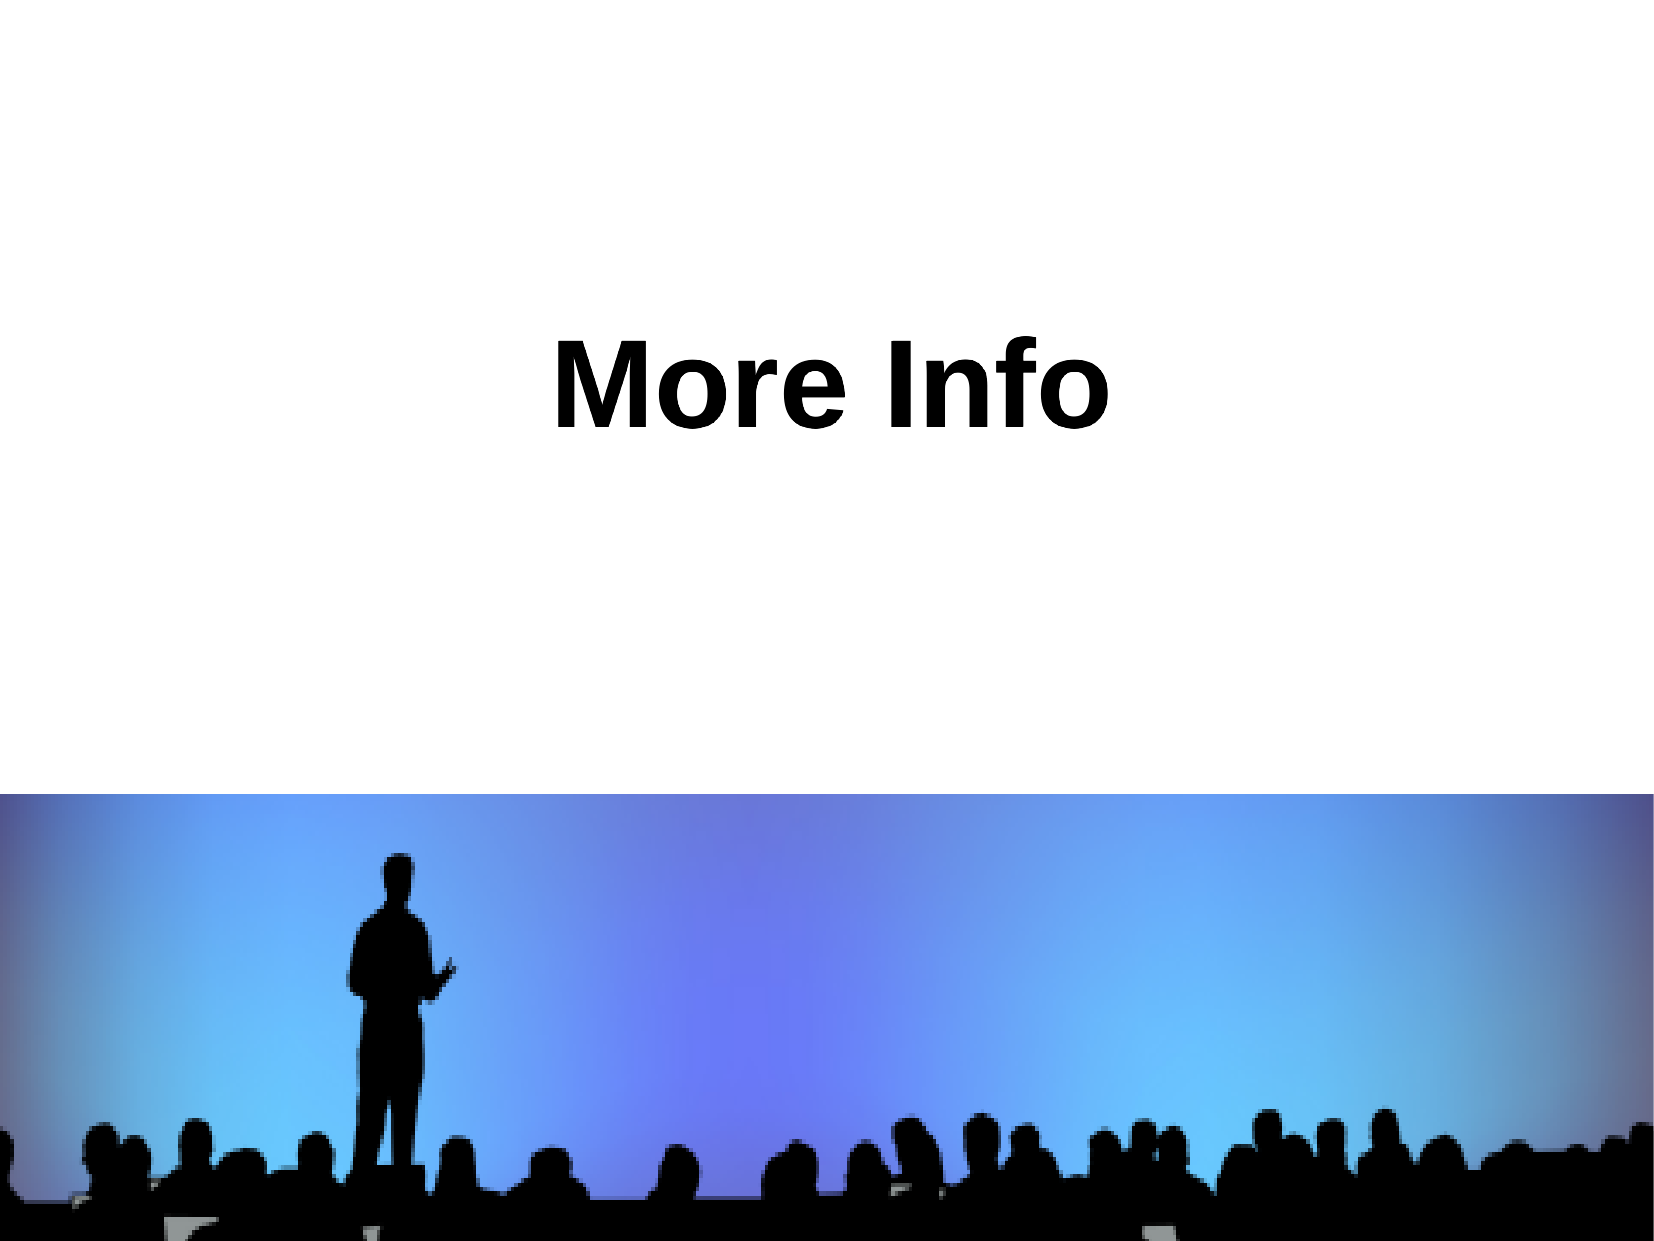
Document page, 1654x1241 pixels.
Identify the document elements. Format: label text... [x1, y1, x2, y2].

picture [0, 794, 1654, 1241]
title More Info [87, 287, 1576, 480]
